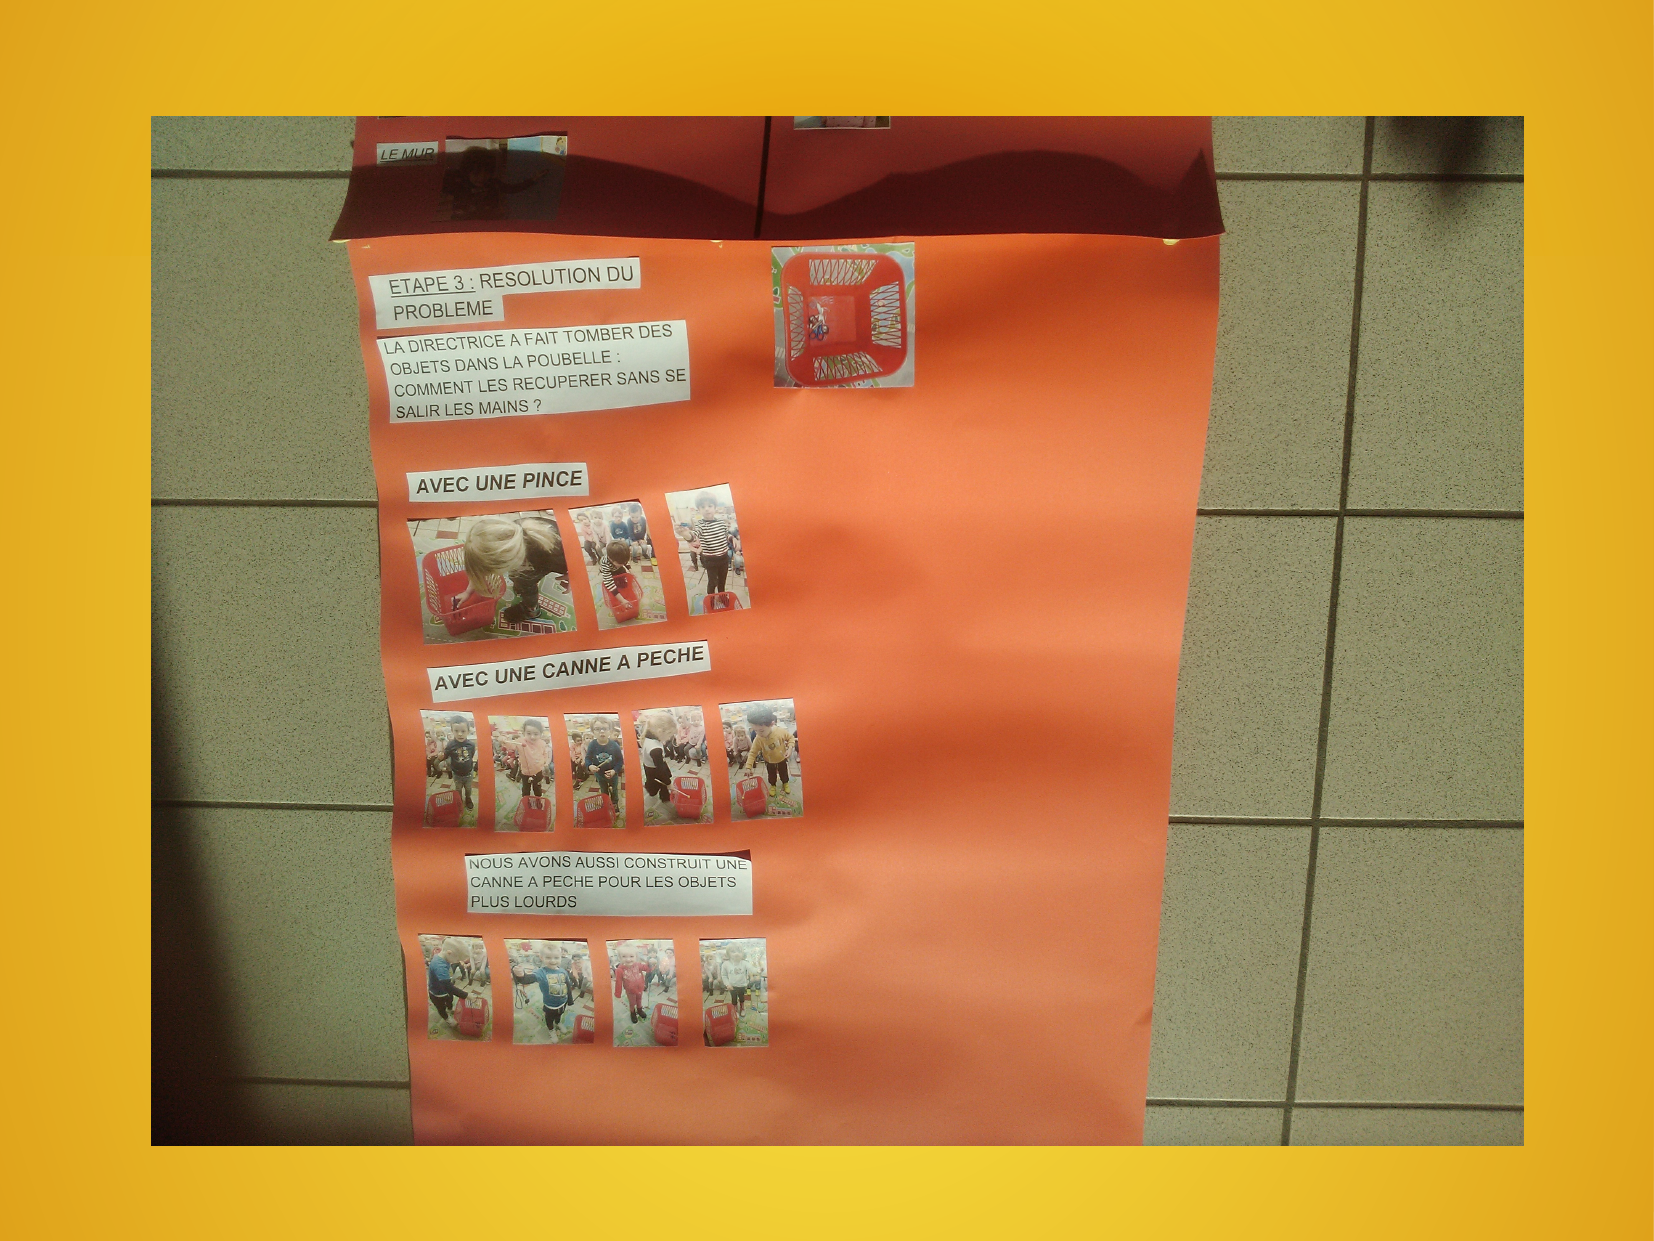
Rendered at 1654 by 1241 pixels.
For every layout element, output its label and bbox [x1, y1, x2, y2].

picture [151, 116, 1524, 1146]
